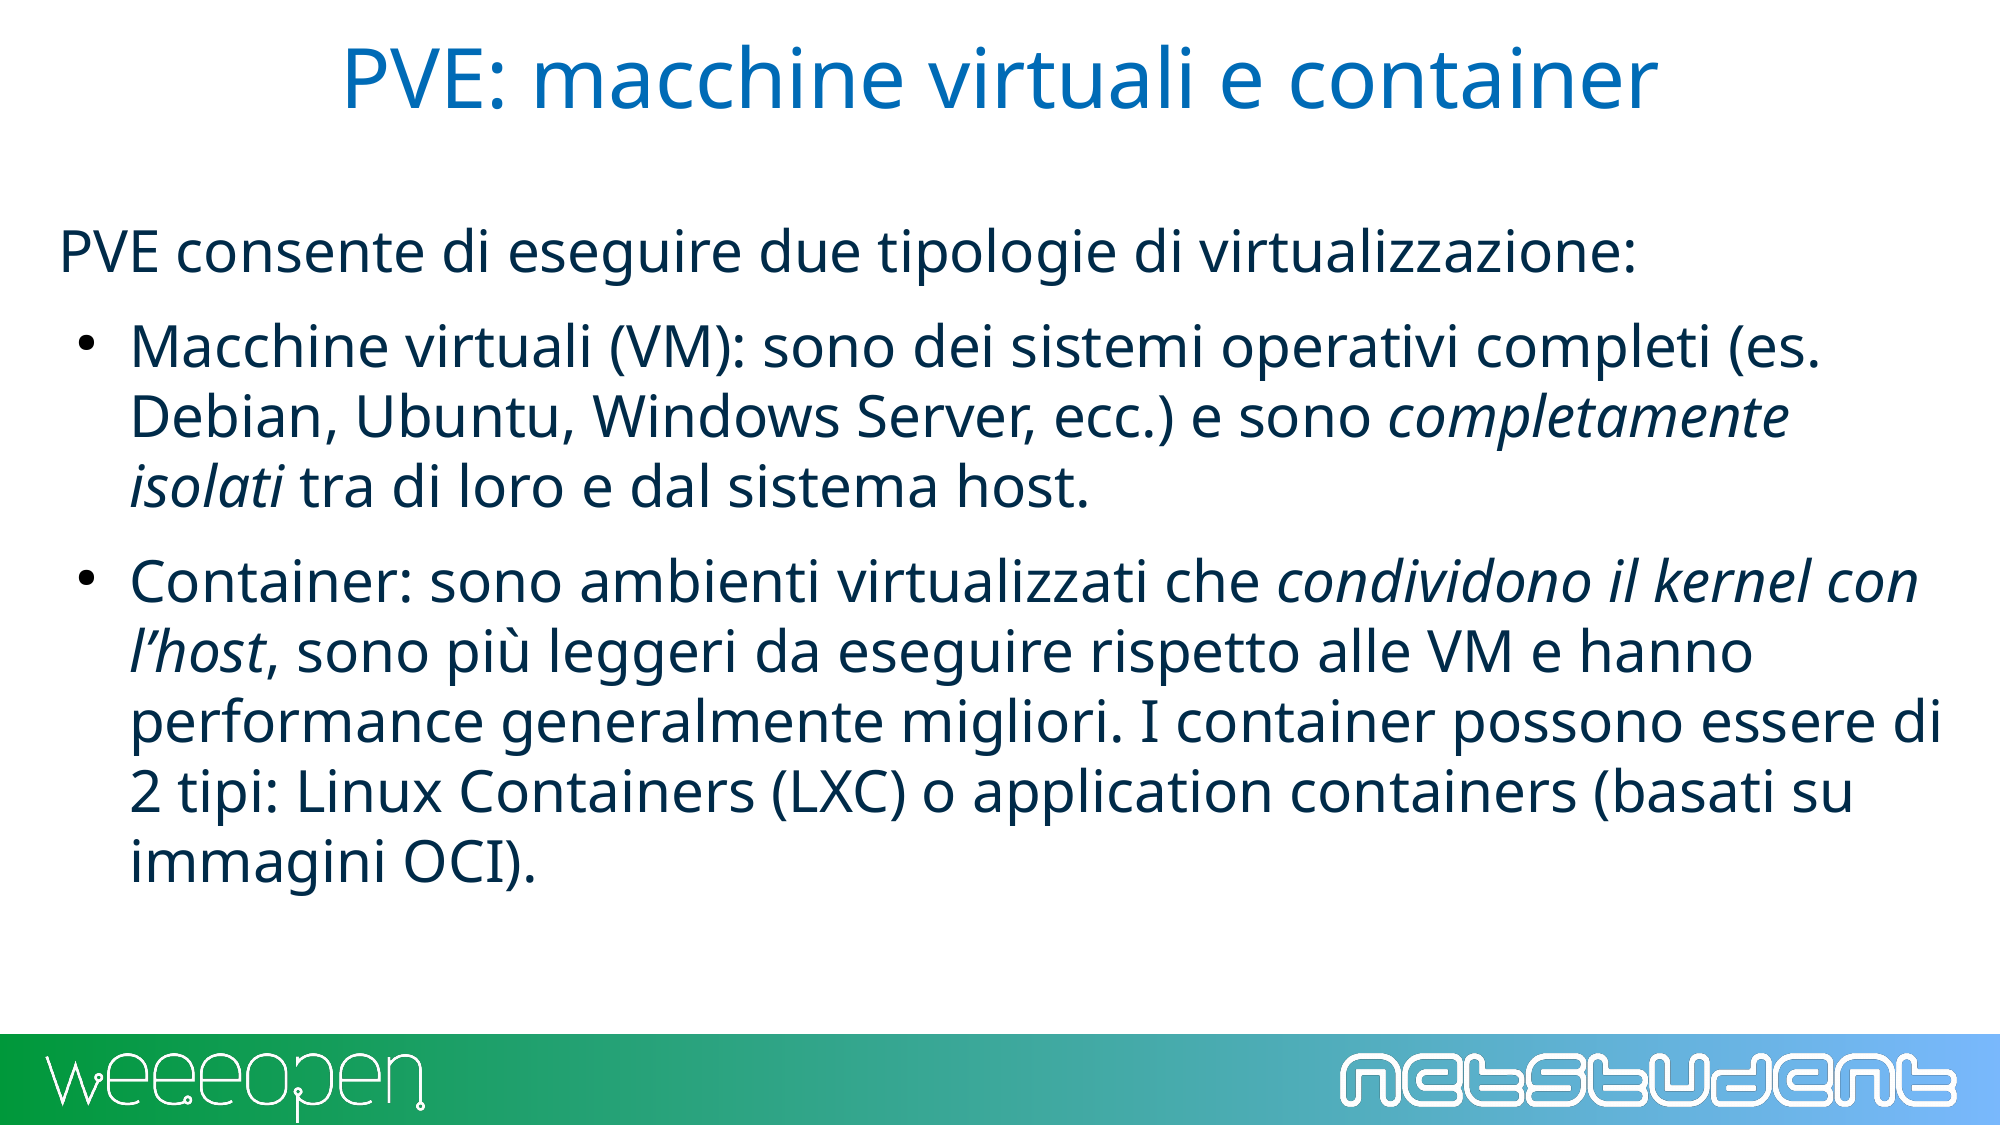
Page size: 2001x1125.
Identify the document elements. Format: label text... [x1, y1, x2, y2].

list PVE consente di eseguire due tipologie di virtualizzazione: Macchine virtuali (VM): sono dei sistemi operativi completi (es. Debian, Ubuntu, Windows Server, ecc.) e sono completamente isolati tra di loro e dal sistema host. Container: sono ambienti virtualizzati che condividono il kernel con l’host, sono più leggeri da eseguire rispetto alle VM e hanno performance generalmente migliori. I container possono essere di 2 tipi: Linux Containers (LXC) o application containers (basati su immagini OCI). [43, 206, 1959, 916]
picture [1340, 1053, 1957, 1107]
title PVE: macchine virtuali e container [43, 29, 1959, 206]
picture [45, 1053, 425, 1123]
